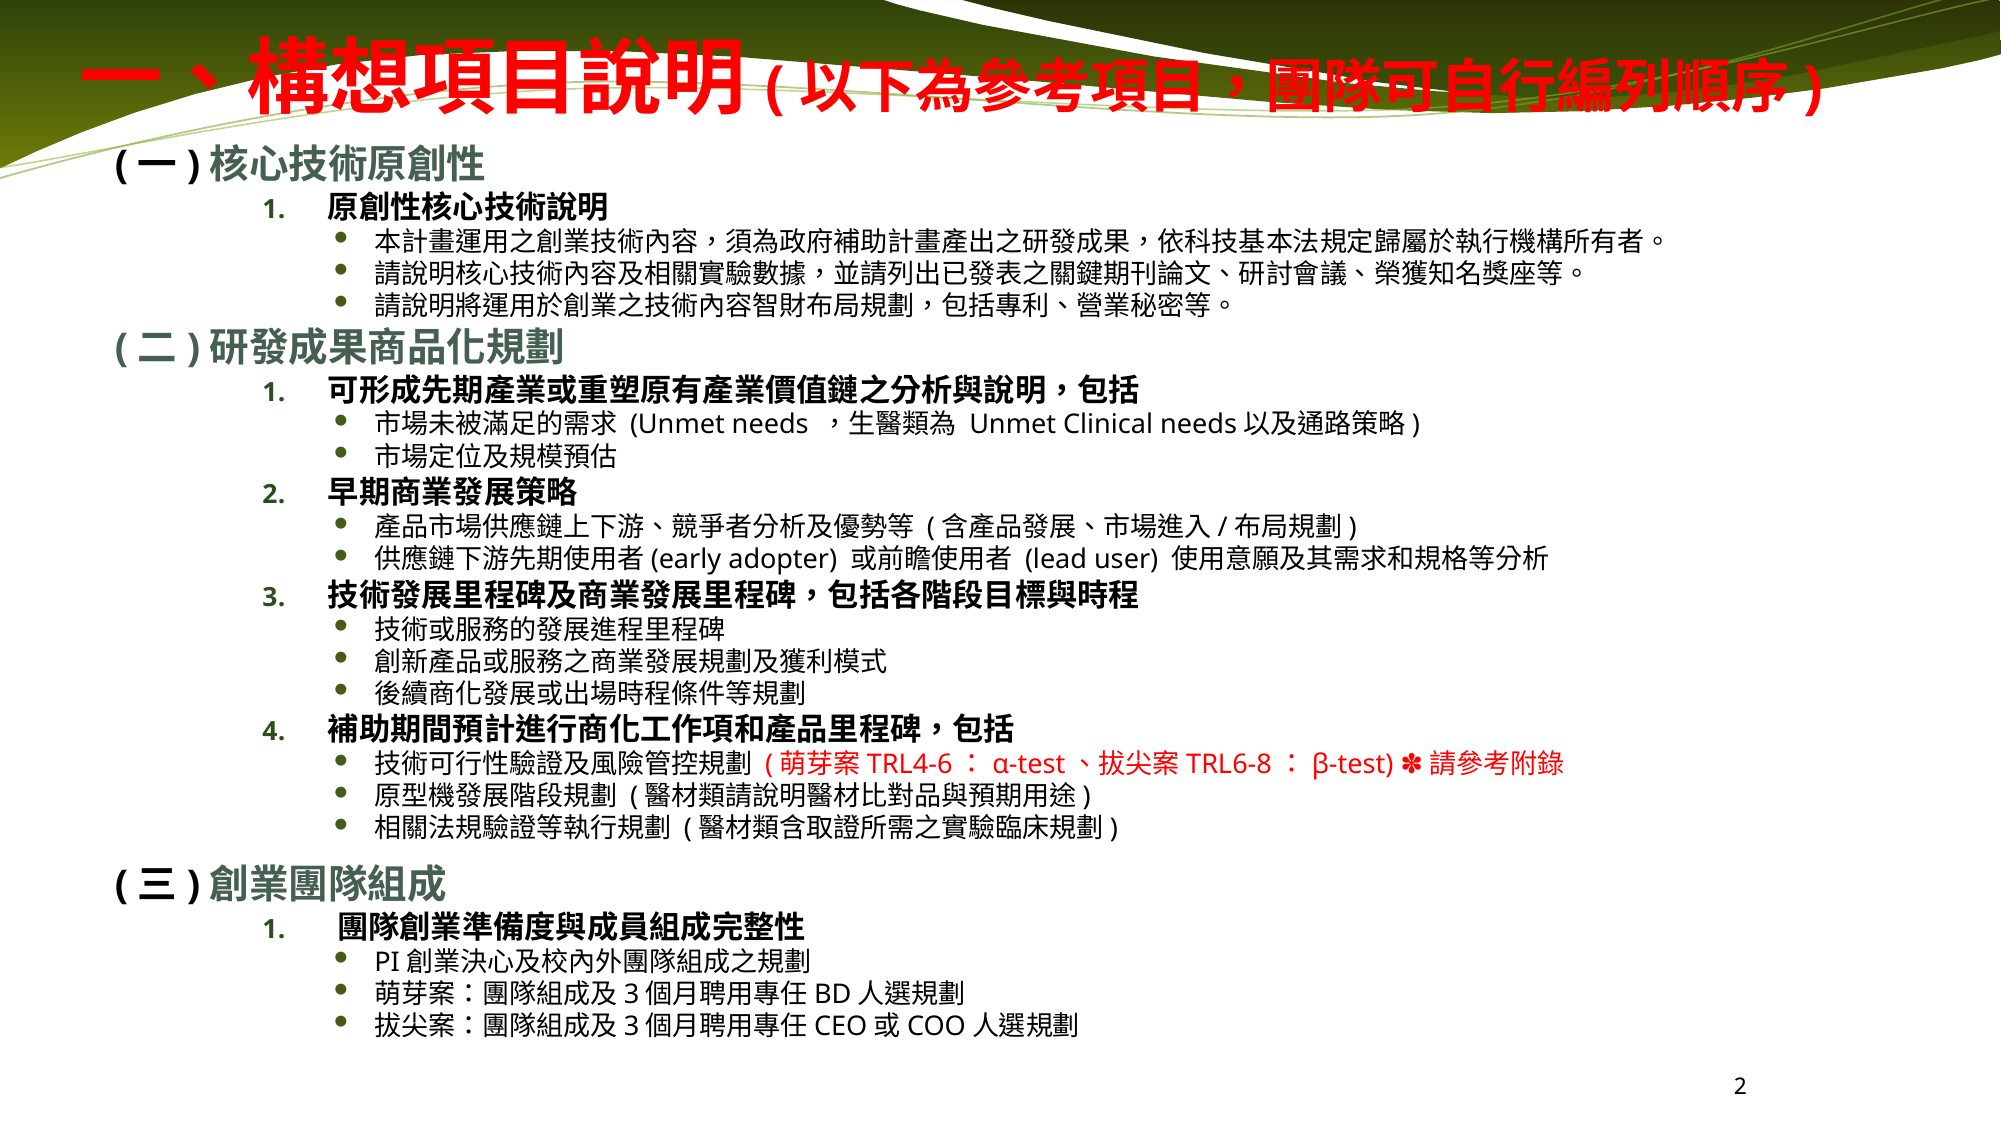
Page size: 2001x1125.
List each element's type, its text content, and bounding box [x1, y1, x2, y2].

title 一、構想項目說明(以下為參考項目，團隊可自行編列順序) [79, 0, 1880, 141]
list (一)核心技術原創性 原創性核心技術說明 本計畫運用之創業技術內容，須為政府補助計畫產出之研發成果，依科技基本法規定歸屬於執行機構所有者。 請說明核心技術內容及相關實驗數據，並請列出已發表之關鍵期刊論文、研討會議、榮獲知名獎座等。 請說明將運用於創業之技術內容智財布局規劃，包括專利、營業秘密等。 (二)研發成果商品化規劃 可形成先期產業或重塑原有產業價值鏈之分析與說明，包括 市場未被滿足的需求 (Unmet needs ，生醫類為 Unmet Clinical needs以及通路策略) 市場定位及規模預估 早期商業發展策略 產品市場供應鏈上下游、競爭者分析及優勢等 (含產品發展、市場進入/布局規劃) 供應鏈下游先期使用者(early adopter) 或前瞻使用者 (lead user) 使用意願及其需求和規格等分析 技術發展里程碑及商業發展里程碑，包括各階段目標與時程 技術或服務的發展進程里程碑 創新產品或服務之商業發展規劃及獲利模式 後續商化發展或出場時程條件等規劃 補助期間預計進行商化工作項和產品里程碑，包括 技術可行性驗證及風險管控規劃 (萌芽案TRL4-6：α-test、拔尖案TRL6-8：β-test) ✽請參考附錄 原型機發展階段規劃 (醫材類請說明醫材比對品與預期用途) 相關法規驗證等執行規劃 (醫材類含取證所需之實驗臨床規劃) (三)創業團隊組成 團隊創業準備度與成員組成完整性 PI創業決心及校內外團隊組成之規劃 萌芽案：團隊組成及3個月聘用專任BD人選規劃 拔尖案：團隊組成及3個月聘用專任CEO或COO人選規劃 [99, 140, 1983, 1103]
text_box <編號> [1733, 1042, 1900, 1103]
